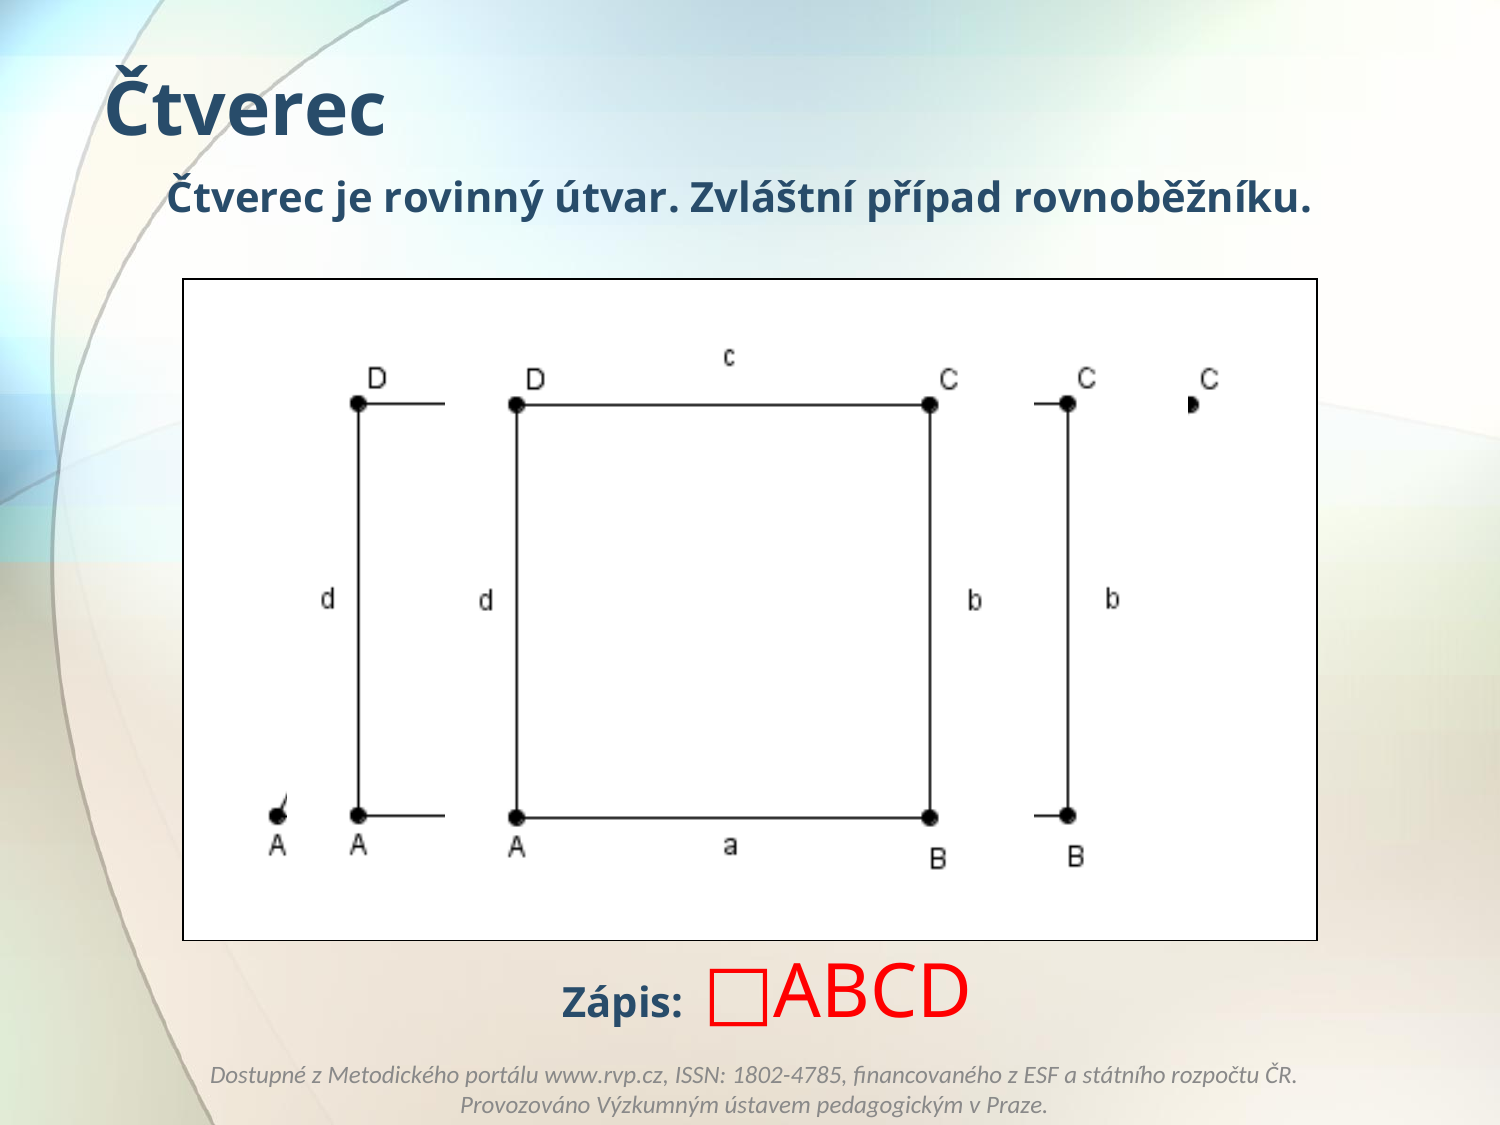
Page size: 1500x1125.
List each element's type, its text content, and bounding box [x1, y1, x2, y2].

picture [0, 0, 1500, 1125]
text_box [183, 278, 1318, 893]
text_box Zápis: □ABCD [88, 893, 1447, 1083]
title Čtverec [88, 66, 1424, 161]
text_box Čtverec je rovinný útvar. Zvláštní případ rovnoběžníku. [152, 148, 1428, 244]
